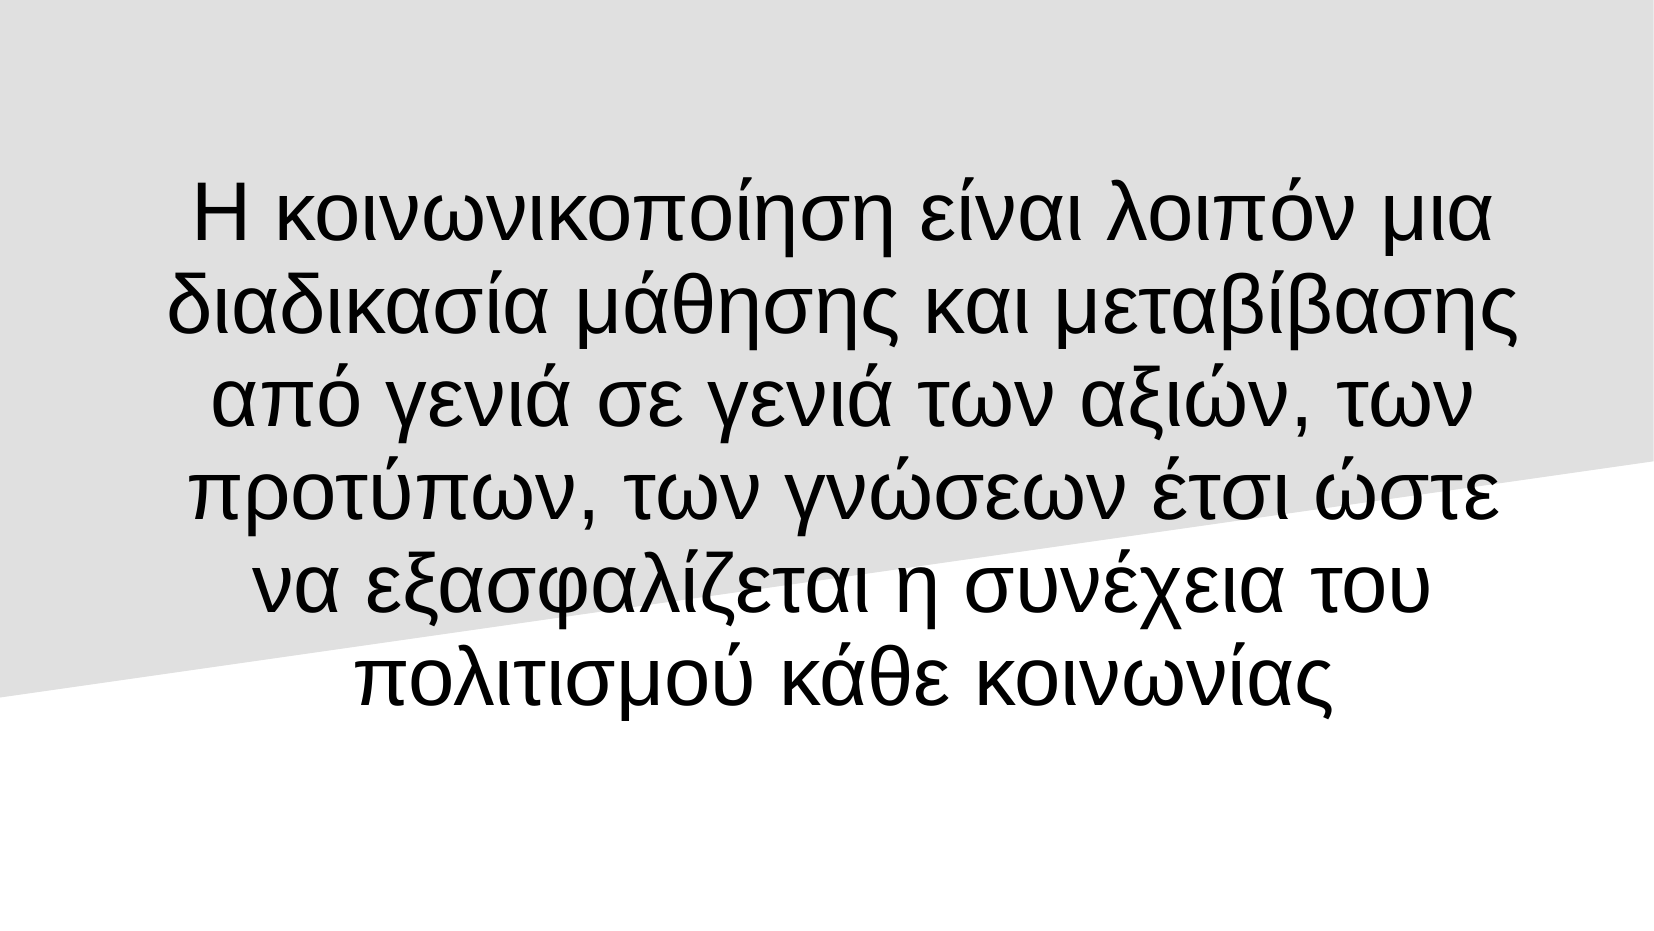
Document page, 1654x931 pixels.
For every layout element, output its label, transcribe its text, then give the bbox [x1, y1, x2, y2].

list Η κοινωνικοποίηση είναι λοιπόν μια διαδικασία μάθησης και μεταβίβασης από γενιά σε γενιά των αξιών, των προτύπων, των γνώσεων έτσι ώστε να εξασφαλίζεται η συνέχεια του πολιτισμού κάθε κοινωνίας [86, 165, 1531, 738]
